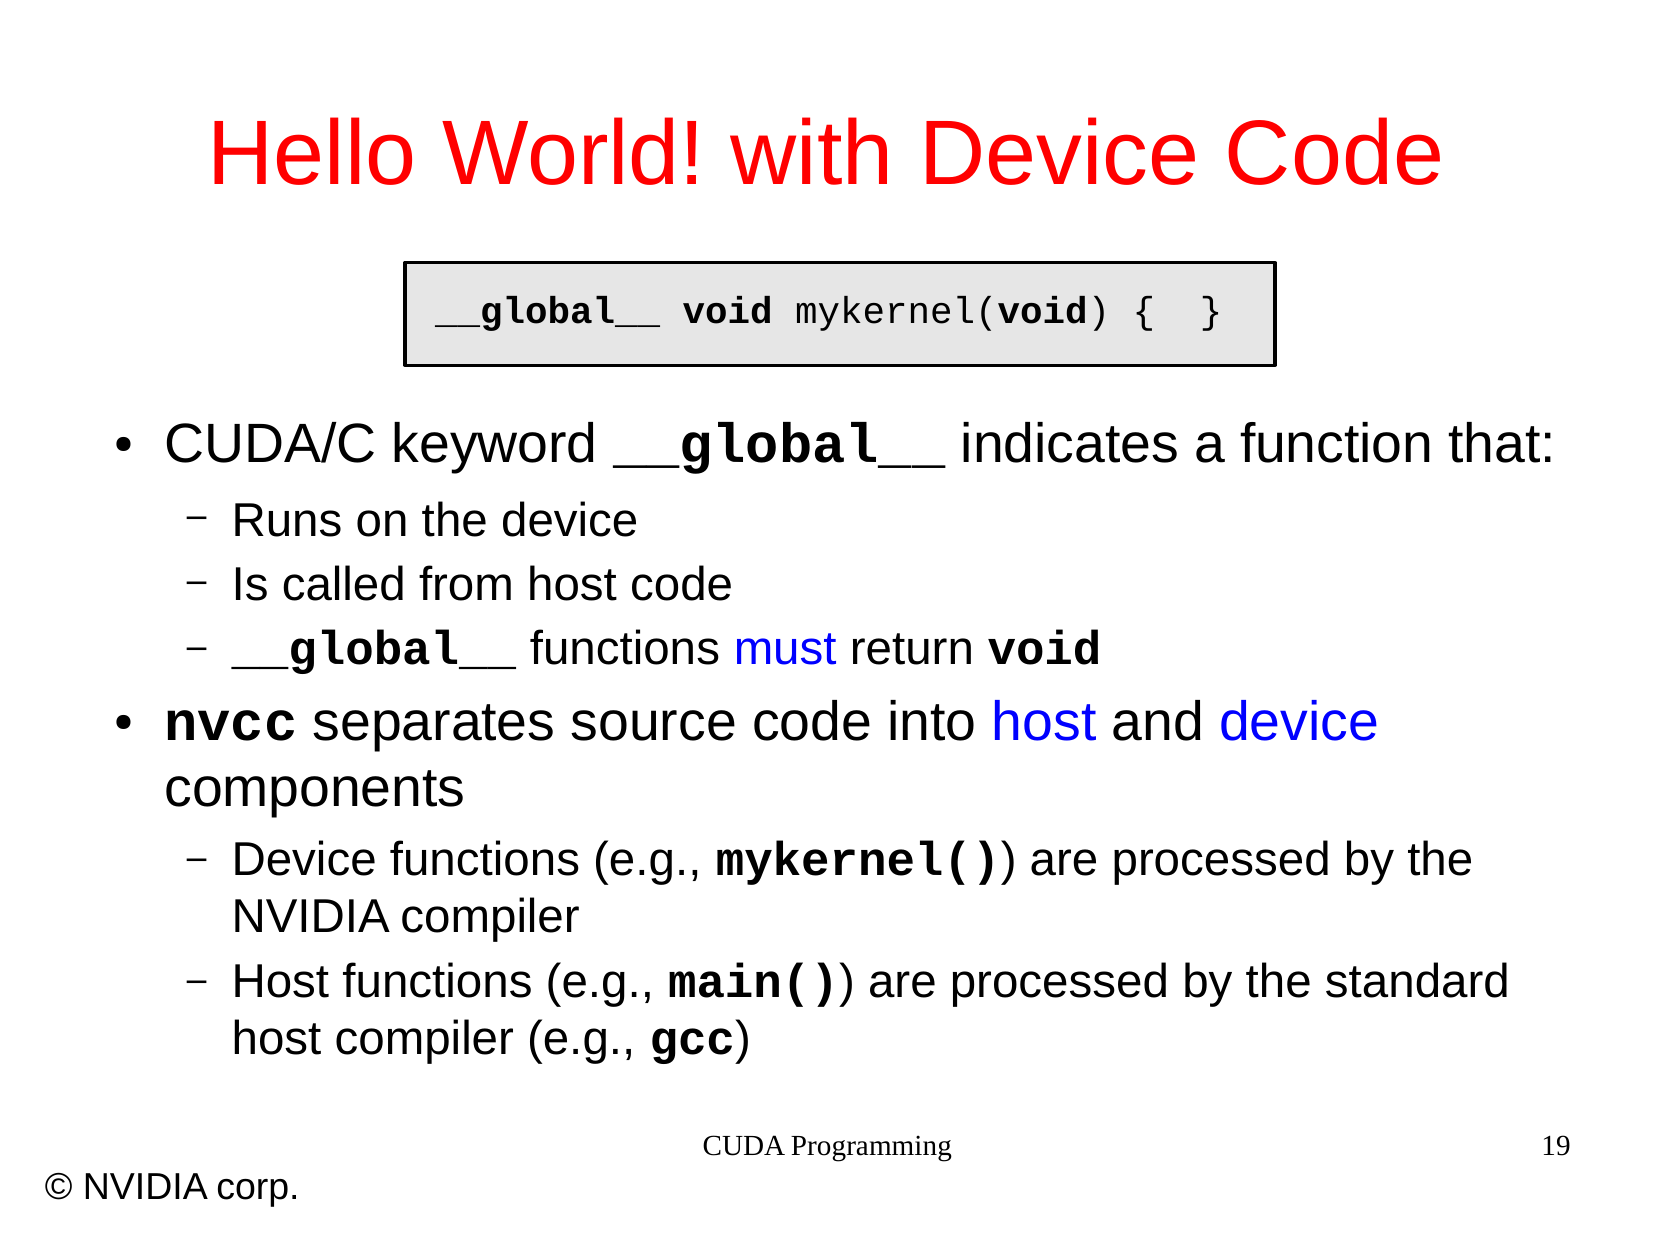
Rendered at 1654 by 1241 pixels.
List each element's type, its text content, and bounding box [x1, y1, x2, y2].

text_box © NVIDIA corp. [30, 1158, 331, 1216]
text_box __global__ void mykernel(void) { } [405, 262, 1276, 366]
title Hello World! with Device Code [82, 49, 1571, 257]
list CUDA/C keyword __global__ indicates a function that: Runs on the device Is called from host code __global__ functions must return void nvcc separates source code into host and device components Device functions (e.g., mykernel()) are processed by the NVIDIA compiler Host functions (e.g., main()) are processed by the standard host compiler (e.g., gcc) [82, 412, 1571, 1109]
